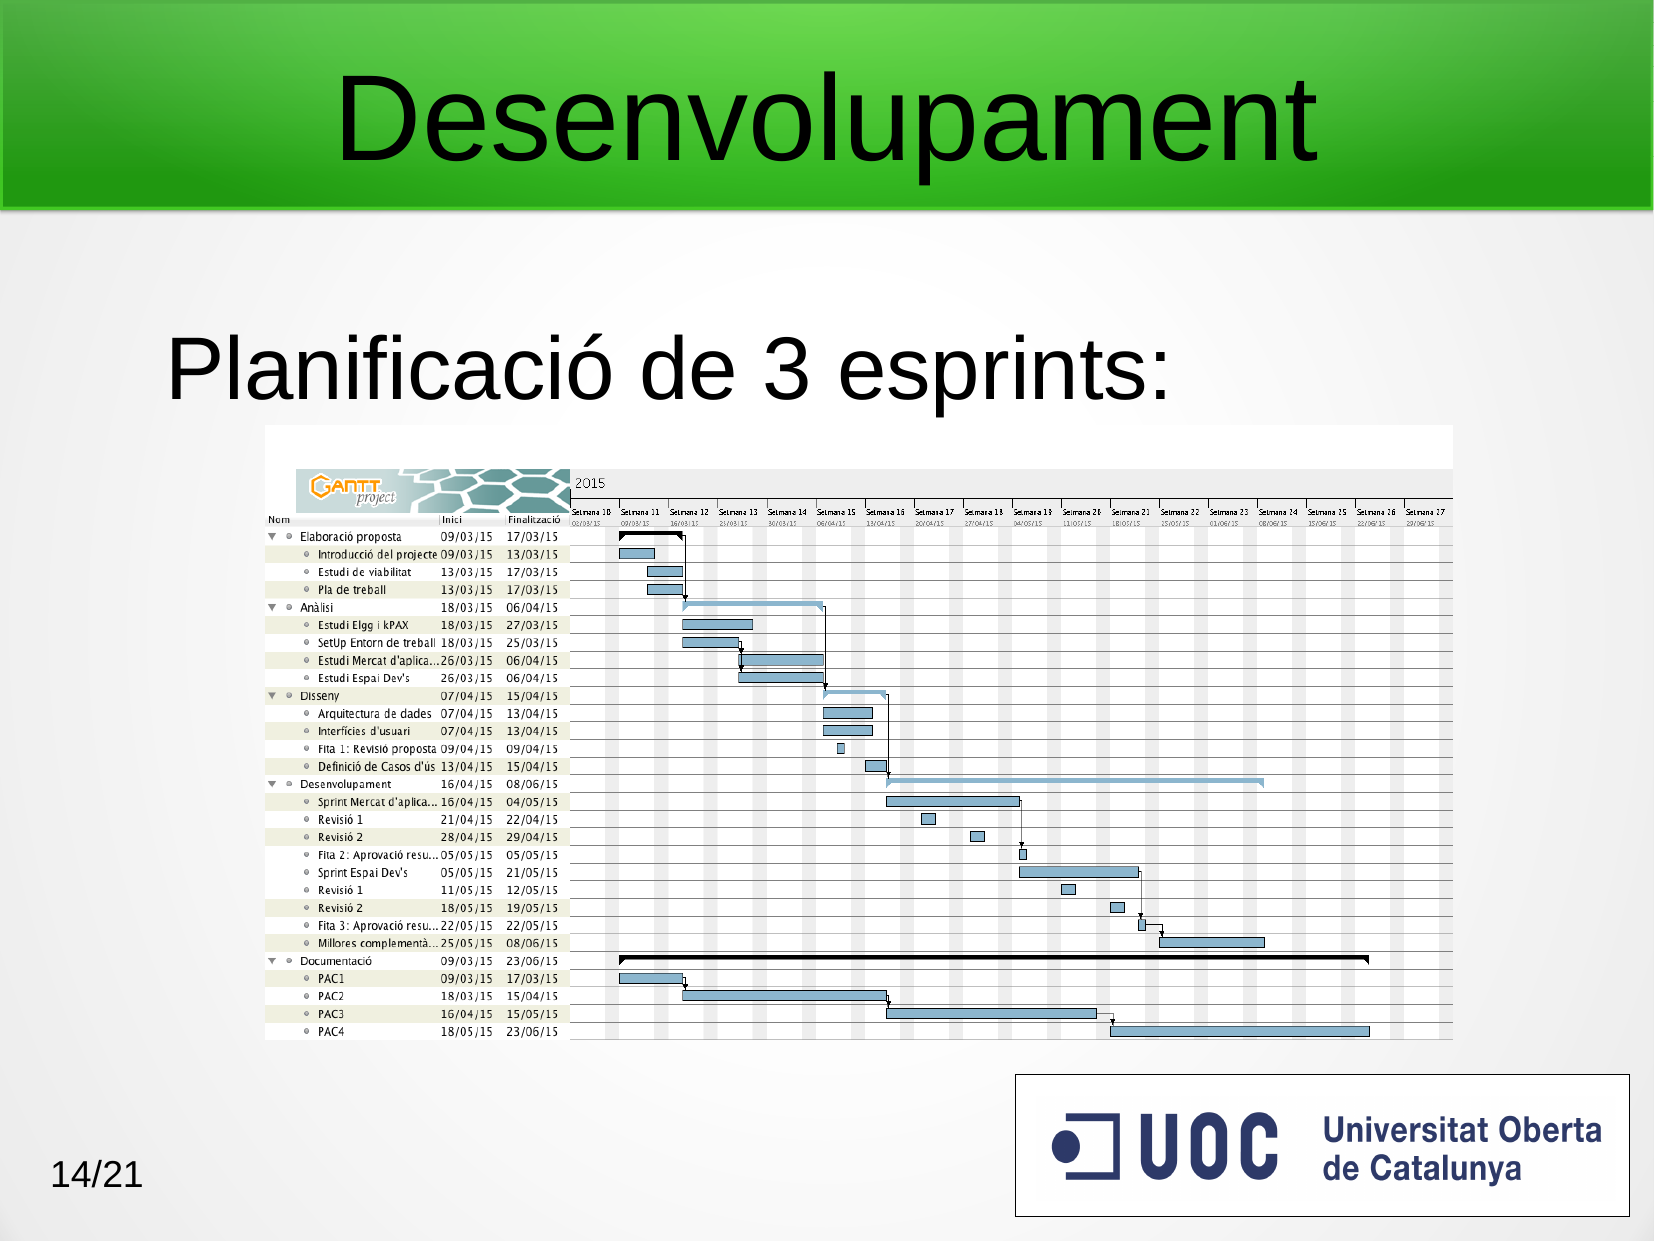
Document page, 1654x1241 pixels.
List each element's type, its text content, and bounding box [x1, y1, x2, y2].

text_box <número>/21 [35, 1145, 1015, 1217]
picture [1036, 1096, 1616, 1201]
text_box [1015, 1074, 1630, 1217]
list Planificació de 3 esprints: [94, 318, 1430, 1071]
title Desenvolupament [82, 47, 1571, 189]
picture [265, 425, 1453, 1040]
